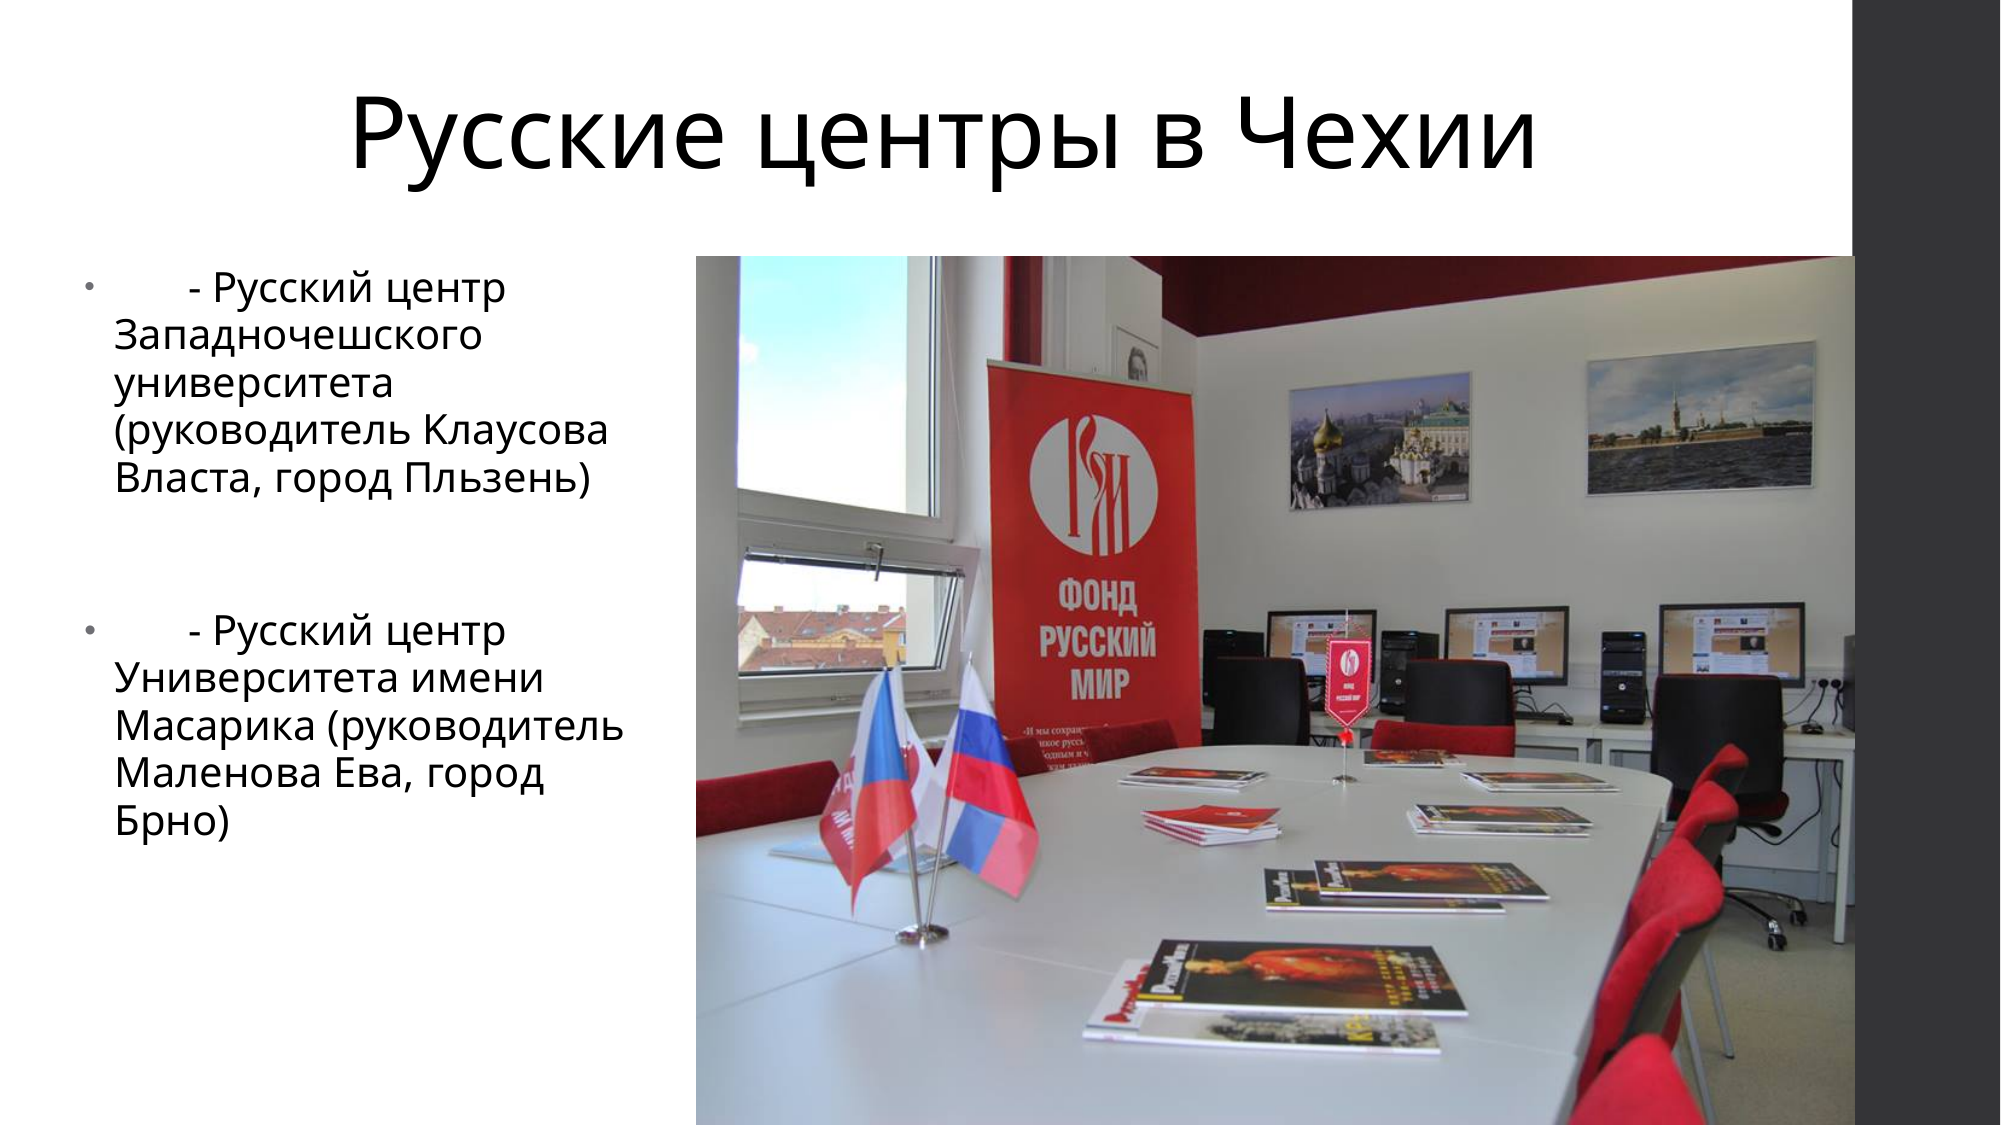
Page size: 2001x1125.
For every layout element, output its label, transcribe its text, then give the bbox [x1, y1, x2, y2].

picture [696, 256, 1855, 1125]
list - Русский центр Западночешского университета (руководитель Kлаусова Власта, город Пльзень) - Русский центр Университета имени Масарика (руководитель Маленова Ева, город Брно) [69, 256, 663, 1125]
title Русские центры в Чехии [52, 75, 1837, 237]
